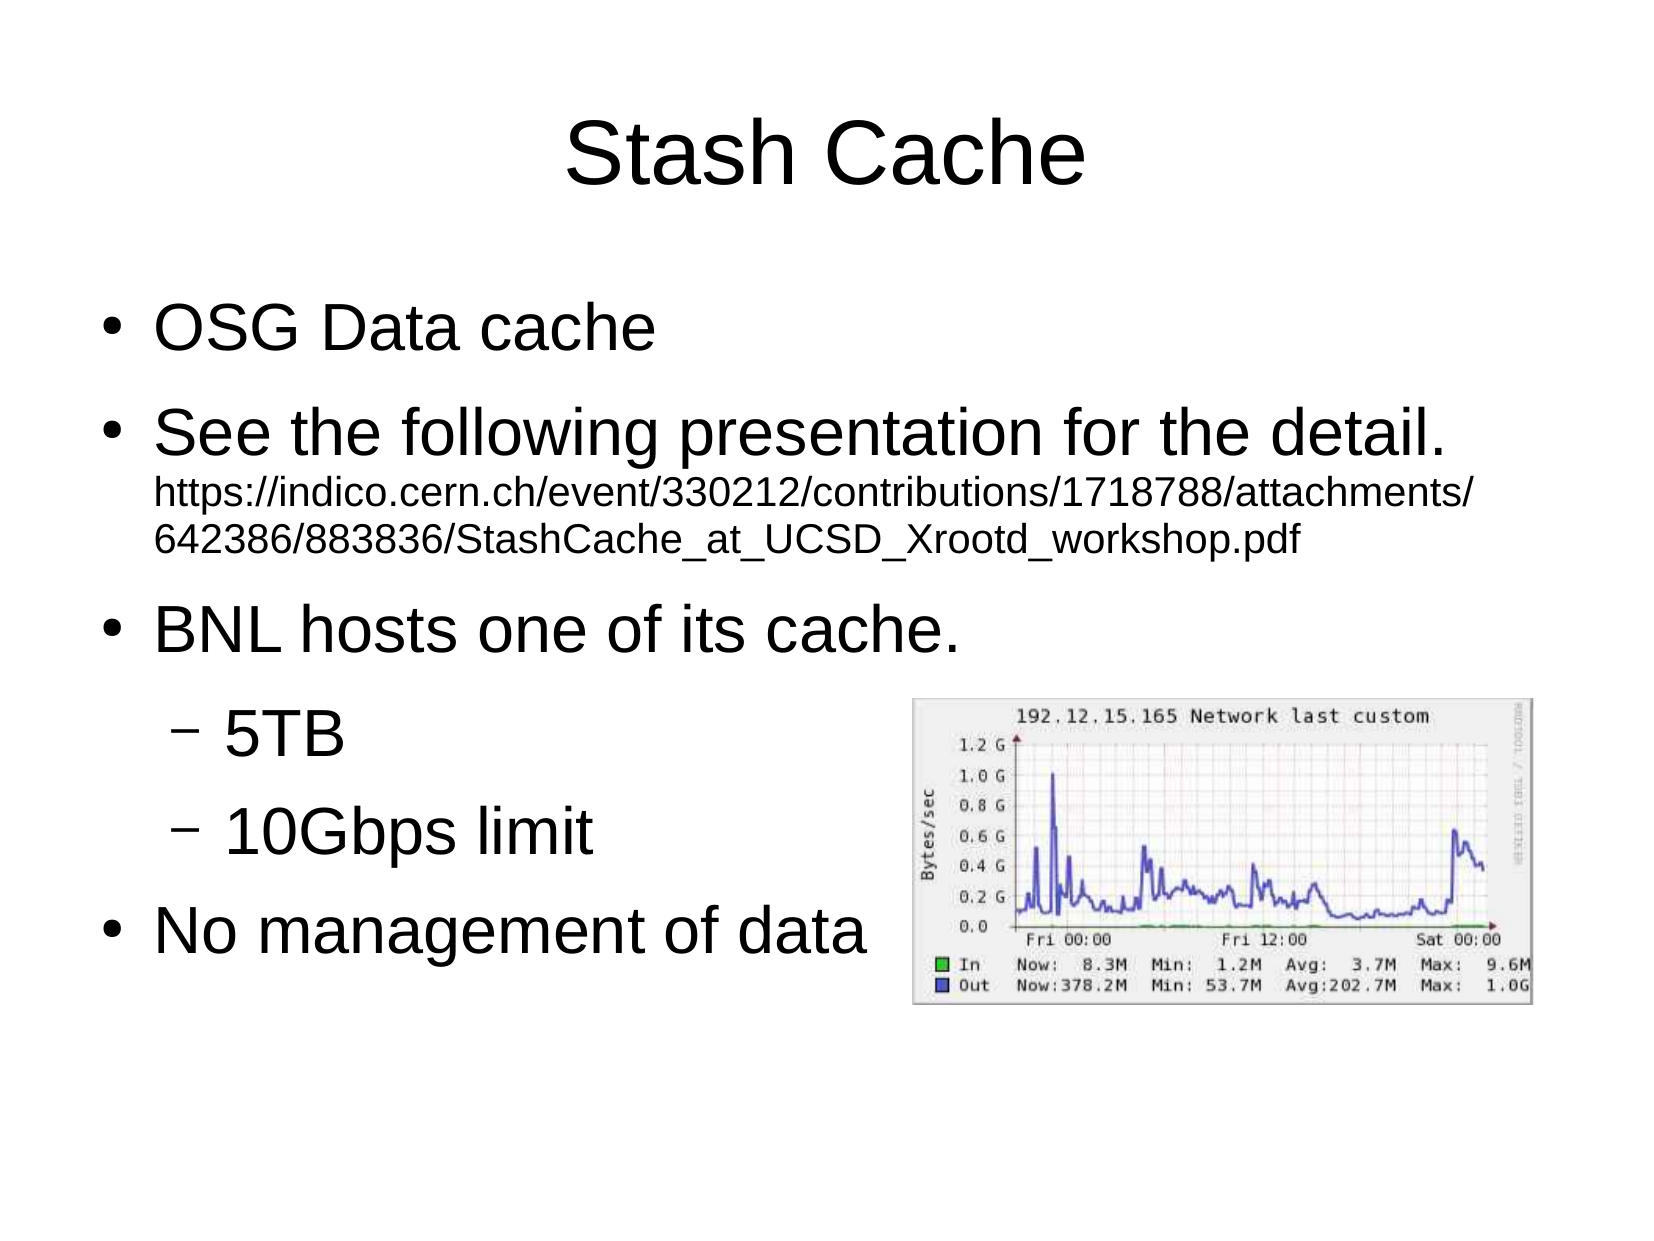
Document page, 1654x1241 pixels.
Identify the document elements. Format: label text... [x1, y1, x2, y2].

list OSG Data cache See the following presentation for the detail. https://indico.cern.ch/event/330212/contributions/1718788/attachments/642386/883836/StashCache_at_UCSD_Xrootd_workshop.pdf BNL hosts one of its cache. 5TB 10Gbps limit No management of data [82, 290, 1571, 1109]
picture [912, 698, 1535, 1005]
title Stash Cache [82, 49, 1571, 257]
